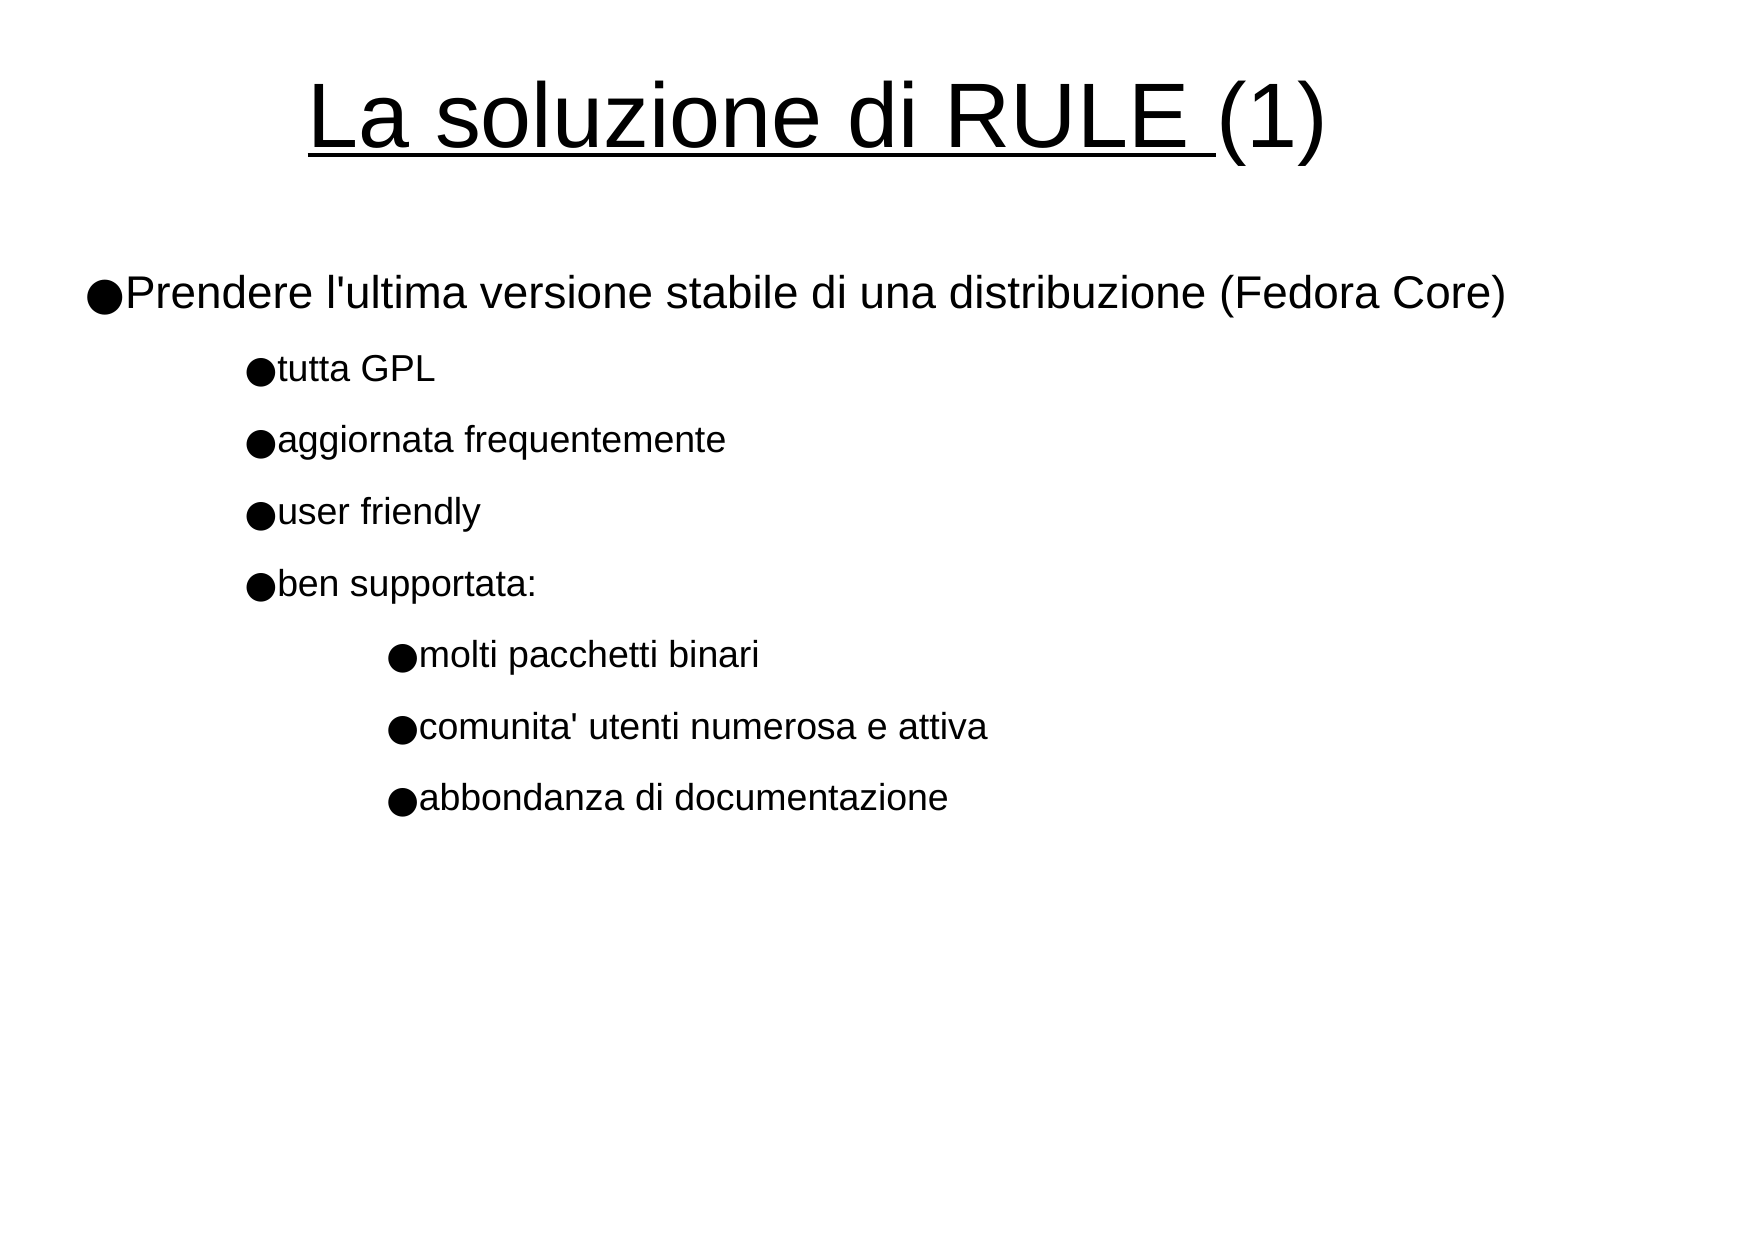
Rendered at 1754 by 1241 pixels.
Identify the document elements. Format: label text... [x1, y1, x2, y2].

text_box La soluzione di RULE (1) [70, 64, 1591, 179]
text_box Prendere l'ultima versione stabile di una distribuzione (Fedora Core) tutta GPL aggiornata frequentemente user friendly ben supportata: molti pacchetti binari comunita' utenti numerosa e attiva abbondanza di documentazione [67, 266, 1688, 856]
